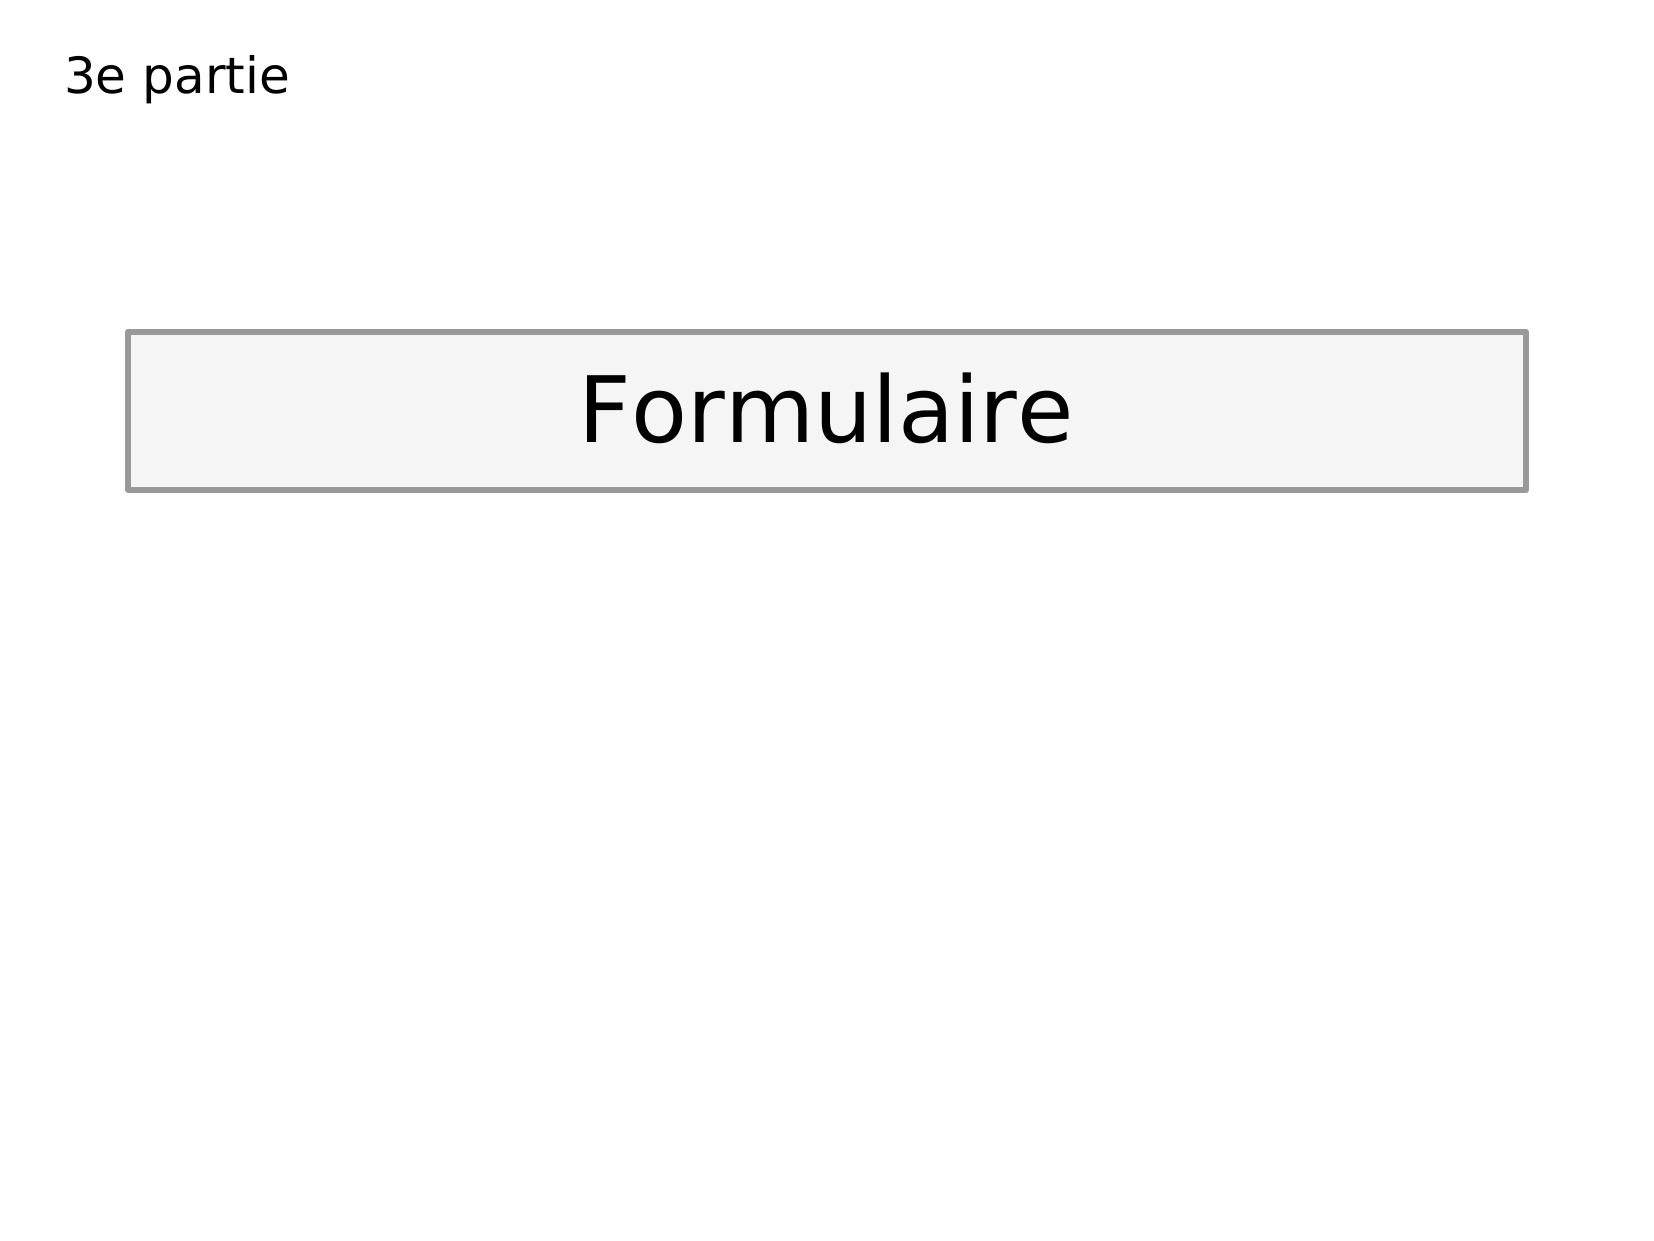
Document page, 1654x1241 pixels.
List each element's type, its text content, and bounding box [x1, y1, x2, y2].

title Formulaire [136, 347, 1518, 473]
text_box [127, 331, 1526, 490]
text_box 3e partie [43, 47, 349, 106]
